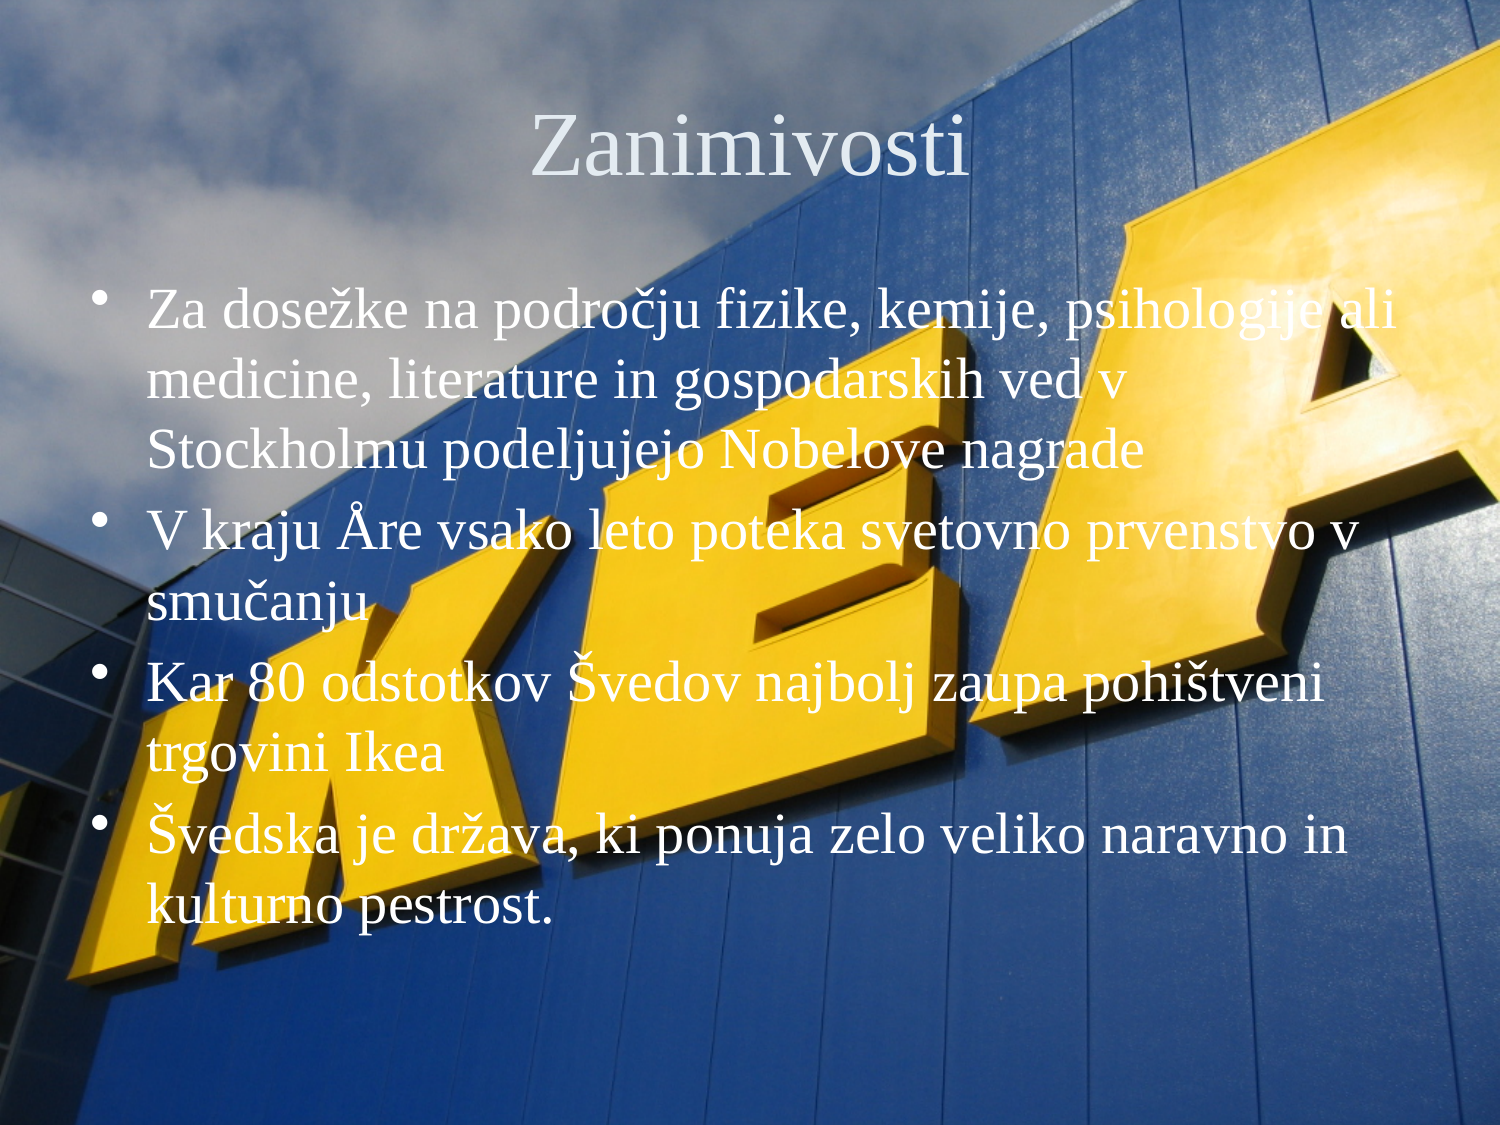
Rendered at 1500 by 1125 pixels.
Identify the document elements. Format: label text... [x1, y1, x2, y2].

list Za dosežke na področju fizike, kemije, psihologije ali medicine, literature in gospodarskih ved v Stockholmu podeljujejo Nobelove nagrade V kraju Åre vsako leto poteka svetovno prvenstvo v smučanju Kar 80 odstotkov Švedov najbolj zaupa pohištveni trgovini Ikea Švedska je država, ki ponuja zelo veliko naravno in kulturno pestrost. [75, 262, 1425, 1005]
title Zanimivosti [75, 45, 1425, 233]
picture [0, 0, 1500, 1125]
